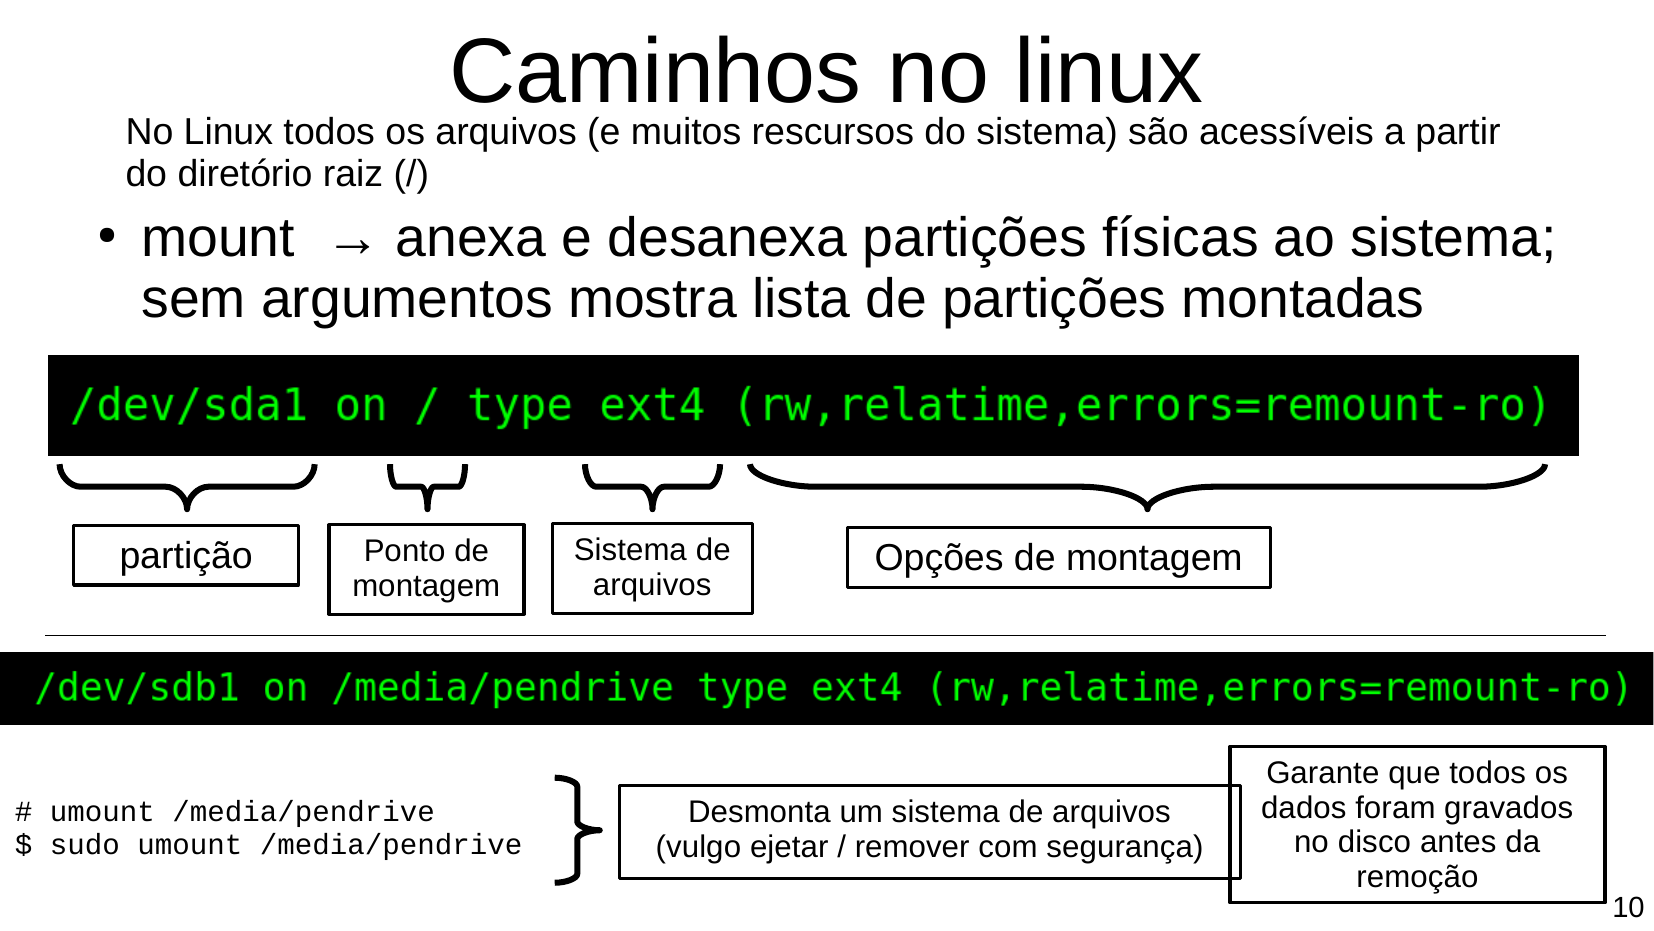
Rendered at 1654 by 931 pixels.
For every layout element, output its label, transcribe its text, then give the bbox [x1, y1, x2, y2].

text_box Garante que todos os dados foram gravados no disco antes da remoção [1230, 746, 1606, 903]
picture [48, 355, 1579, 456]
text_box Sistema de arquivos [552, 523, 753, 614]
title Caminhos no linux [82, 7, 1571, 136]
picture [0, 652, 1654, 726]
text_box No Linux todos os arquivos (e muitos rescursos do sistema) são acessíveis a partir do diretório raiz (/) [110, 103, 1531, 245]
text_box Ponto de montagem [328, 524, 524, 615]
text_box Desmonta um sistema de arquivos (vulgo ejetar / remover com segurança) [619, 785, 1228, 879]
text_box Opções de montagem [847, 527, 1271, 588]
text_box partição [73, 525, 299, 586]
list mount → anexa e desanexa partições físicas ao sistema; sem argumentos mostra lista de partições montadas [82, 205, 1571, 355]
text_box # umount /media/pendrive $ sudo umount /media/pendrive [0, 789, 541, 891]
